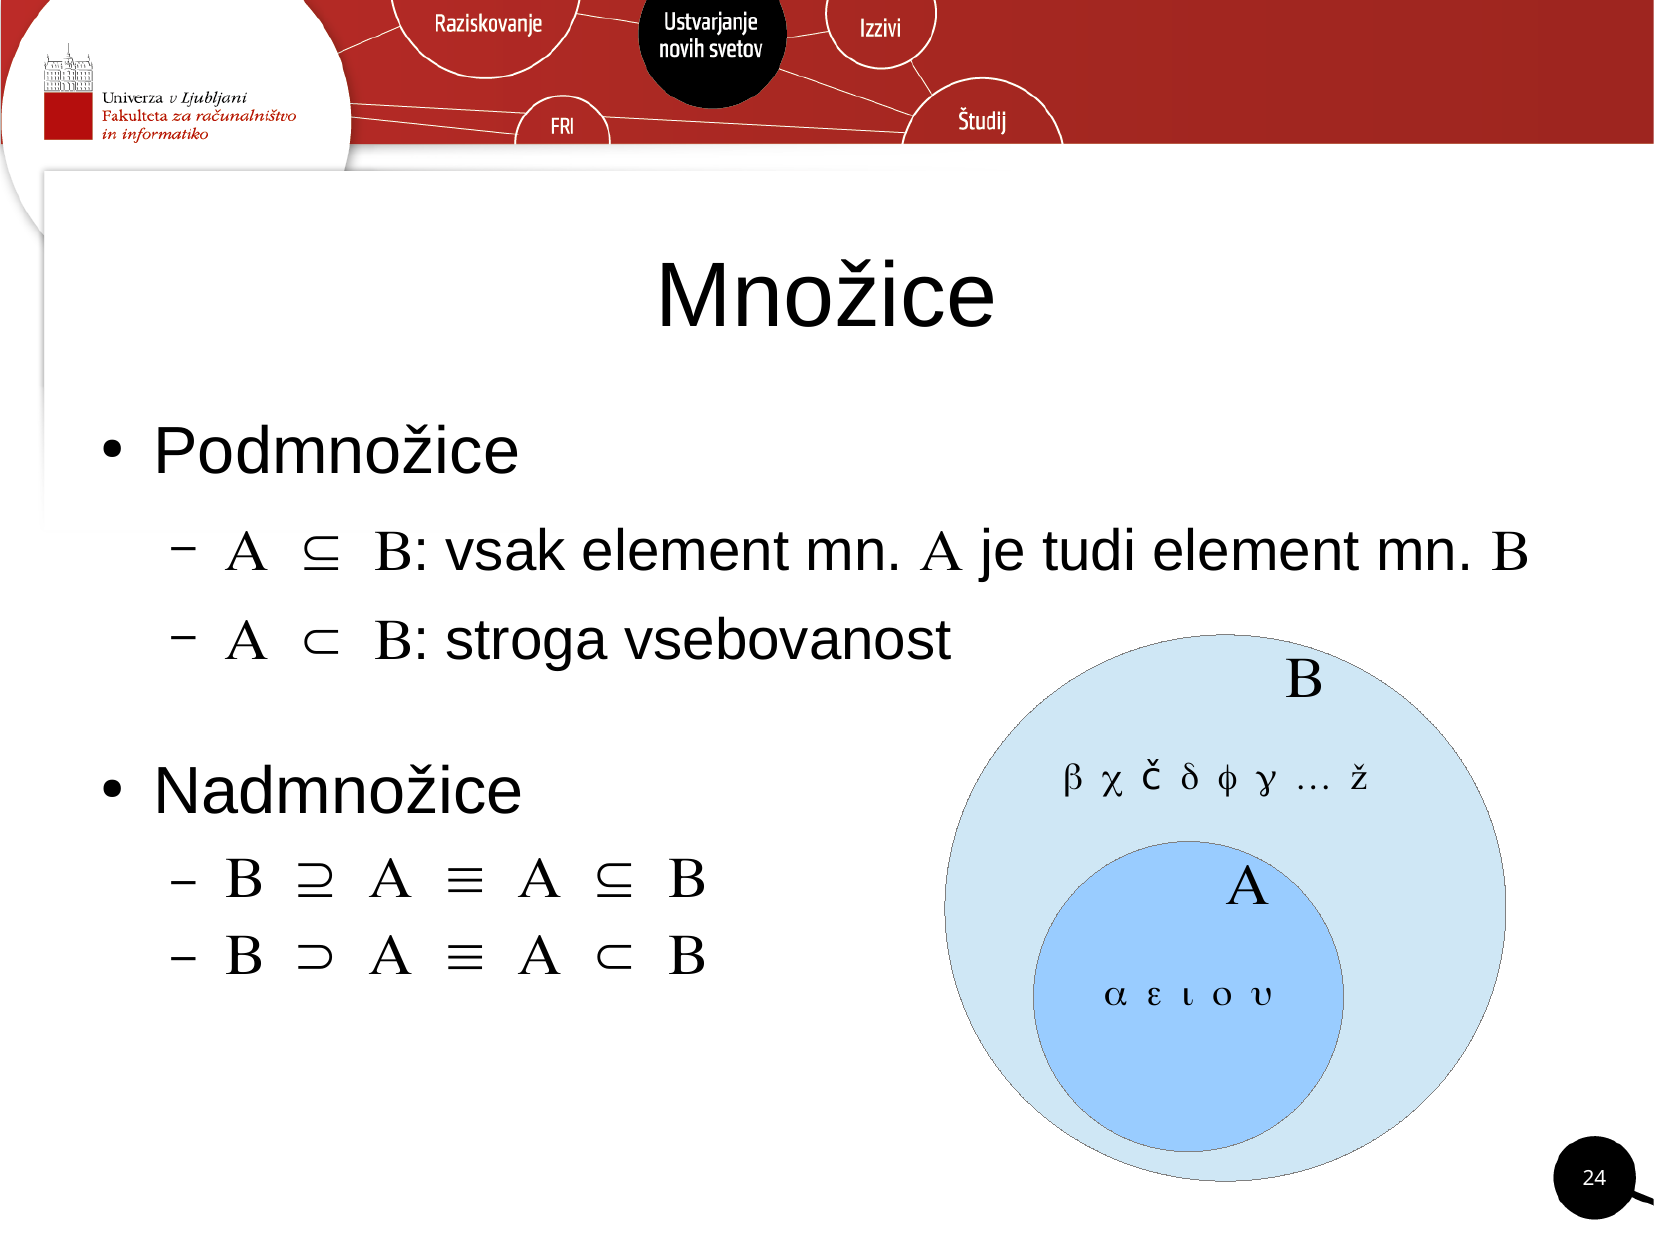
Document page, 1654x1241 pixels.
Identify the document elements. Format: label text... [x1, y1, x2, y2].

text_box <številka> [1553, 1145, 1636, 1212]
text_box B [1269, 649, 1339, 723]
picture [0, 0, 1654, 1241]
text_box A [1210, 856, 1283, 930]
text_box a e i o u [1033, 841, 1344, 1152]
text_box b c č d f g … ž [1048, 755, 1300, 809]
text_box [944, 634, 1506, 1182]
list Podmnožice A ⊆ B: vsak element mn. A je tudi element mn. B A ⊂ B: stroga vsebovanost Nadmnožice B ⊇ A ≡ A ⊆ B B ⊃ A ≡ A ⊂ B [82, 413, 1538, 1010]
title Množice [82, 191, 1571, 399]
